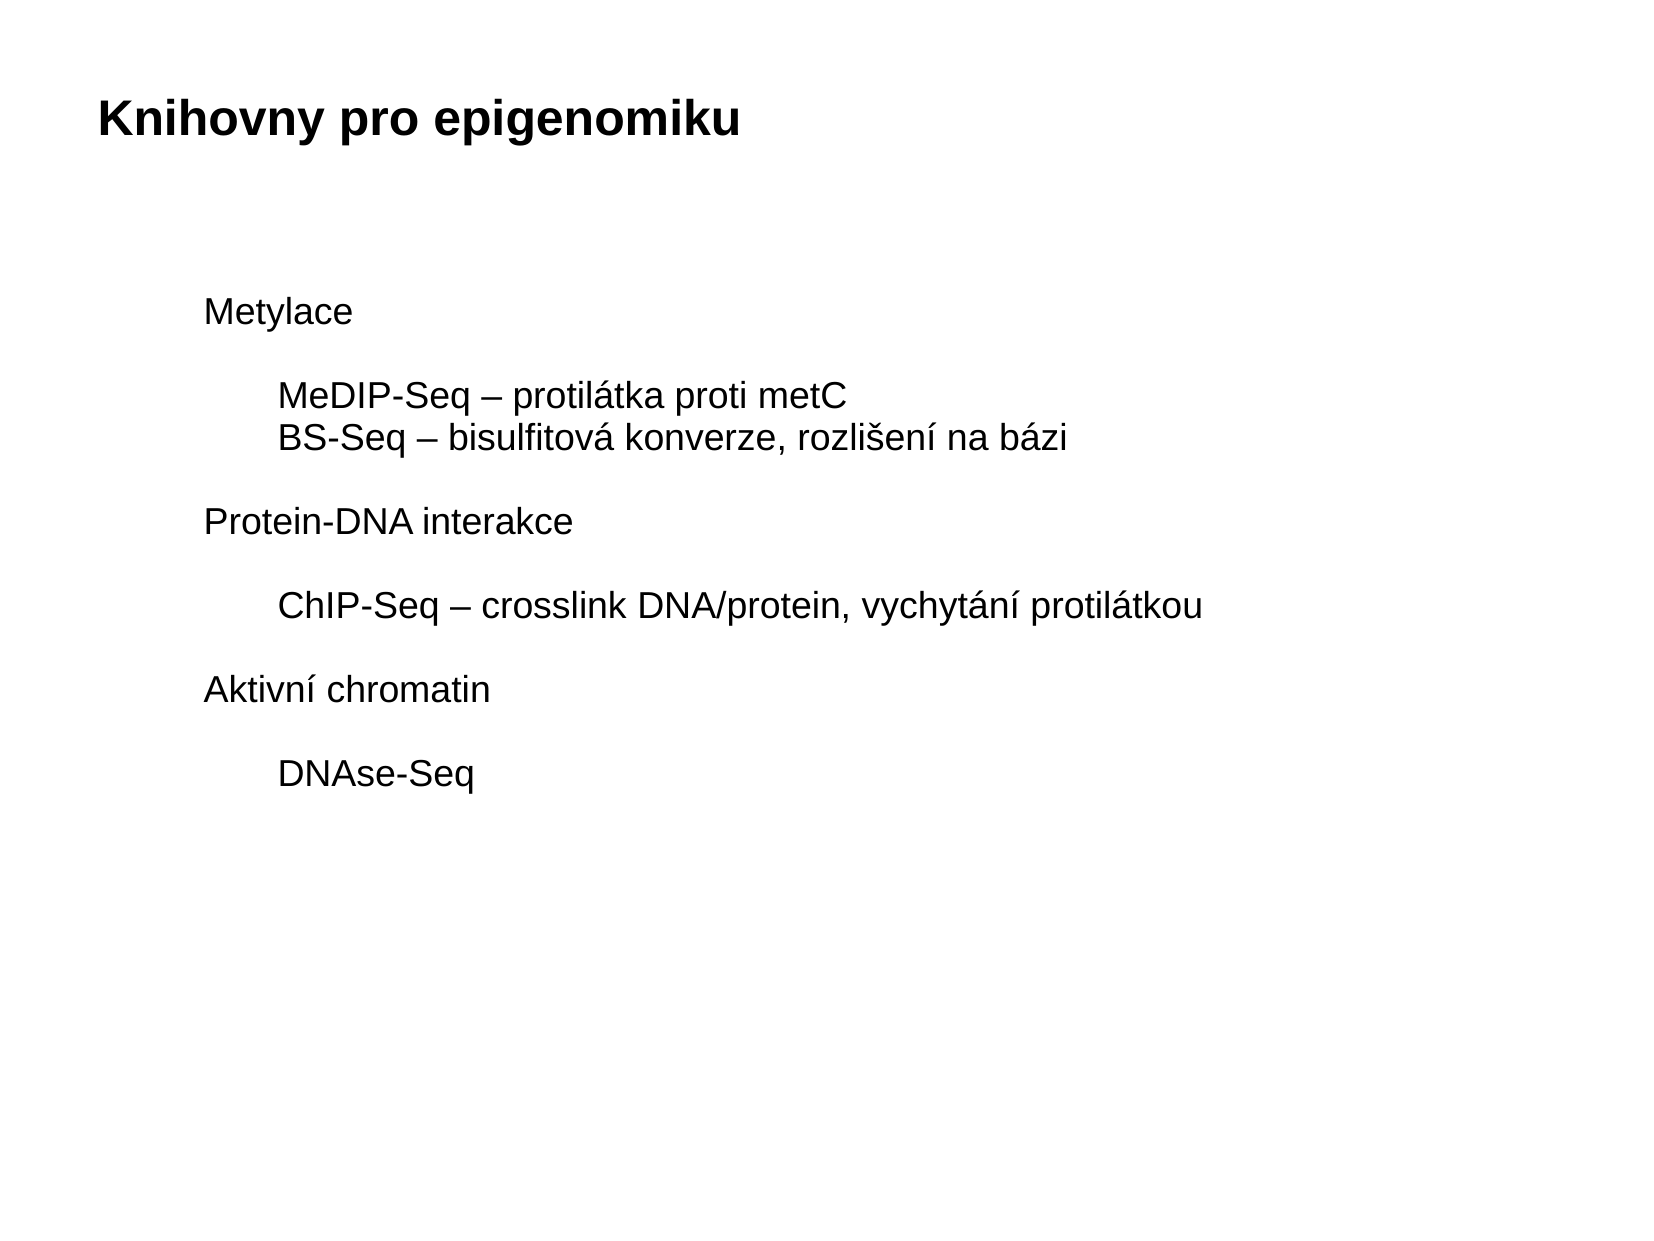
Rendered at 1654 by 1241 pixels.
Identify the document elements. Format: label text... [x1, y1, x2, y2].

text_box Metylace MeDIP-Seq – protilátka proti metC BS-Seq – bisulfitová konverze, rozlišení na bázi Protein-DNA interakce ChIP-Seq – crosslink DNA/protein, vychytání protilátkou Aktivní chromatin DNAse-Seq [188, 283, 1219, 887]
text_box Knihovny pro epigenomiku [82, 82, 757, 154]
